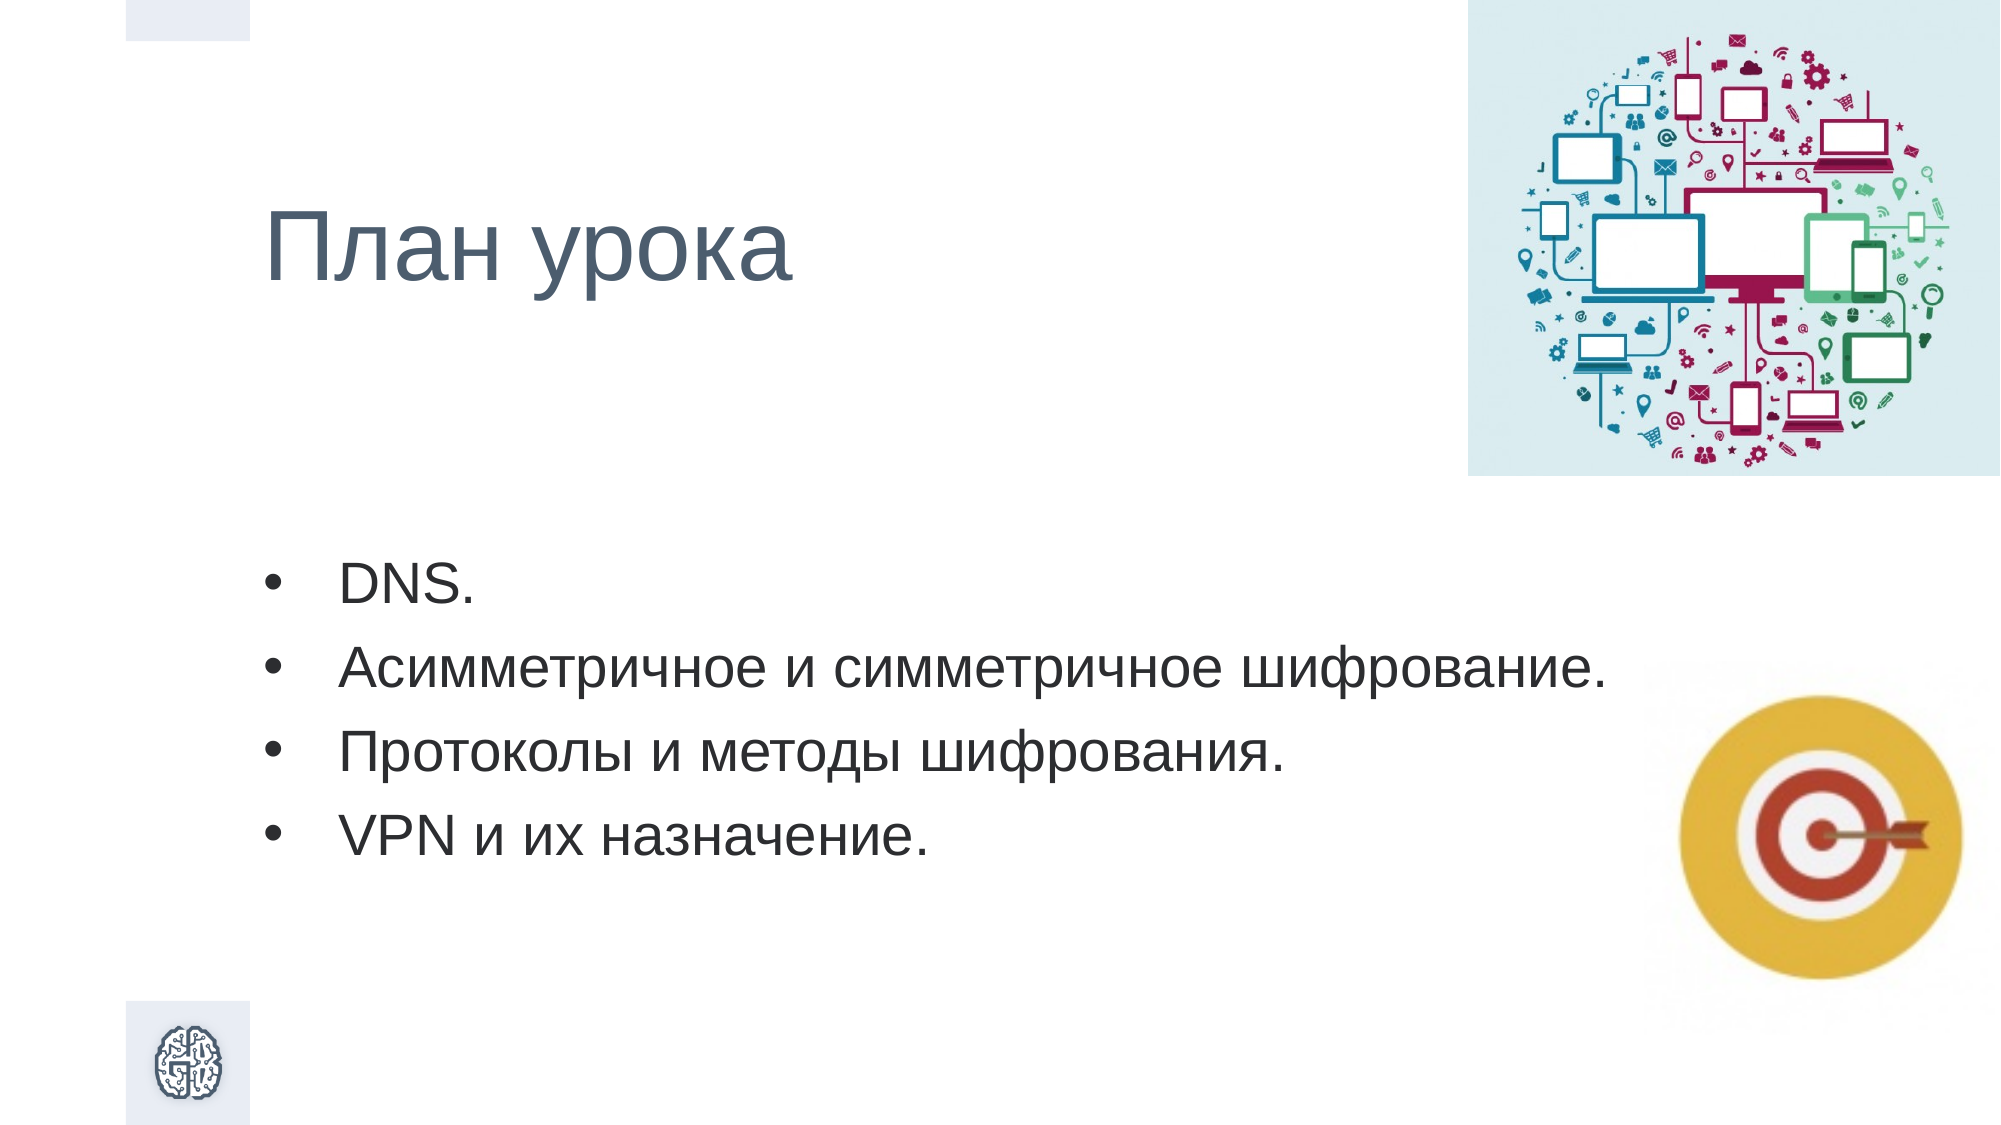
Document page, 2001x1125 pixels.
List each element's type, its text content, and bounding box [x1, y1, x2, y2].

picture [1468, 0, 2000, 476]
list DNS. Асимметричное и симметричное шифрование. Протоколы и методы шифрования. VPN и их назначение. [248, 431, 1752, 990]
picture [1644, 661, 2000, 1035]
title План урока [248, 124, 1468, 372]
picture [144, 1016, 232, 1110]
